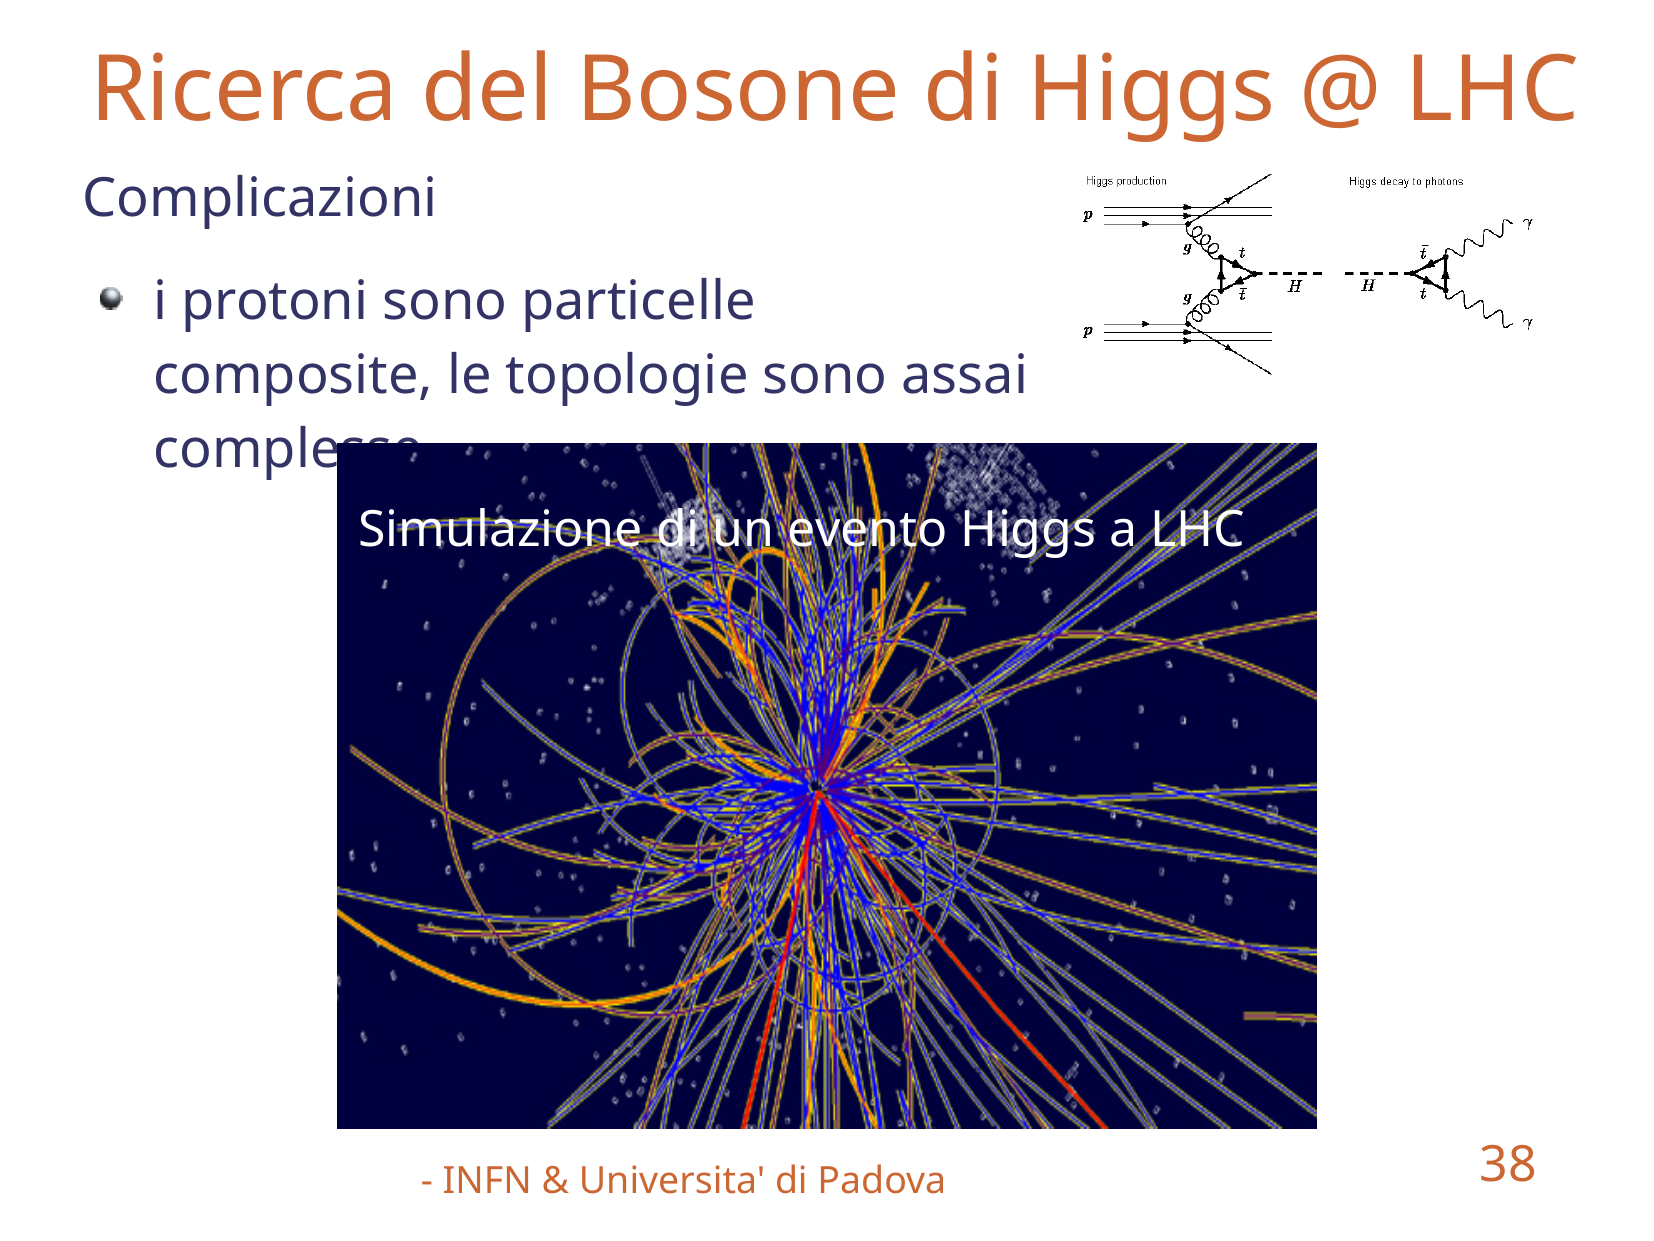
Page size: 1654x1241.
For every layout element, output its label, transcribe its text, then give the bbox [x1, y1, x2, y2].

list Complicazioni i protoni sono particelle composite, le topologie sono assai complesse [82, 157, 1051, 1080]
title Ricerca del Bosone di Higgs @ LHC [29, 13, 1642, 156]
picture [337, 443, 1317, 1129]
text_box Simulazione di un evento Higgs a LHC [343, 485, 1311, 559]
picture [1072, 169, 1559, 391]
